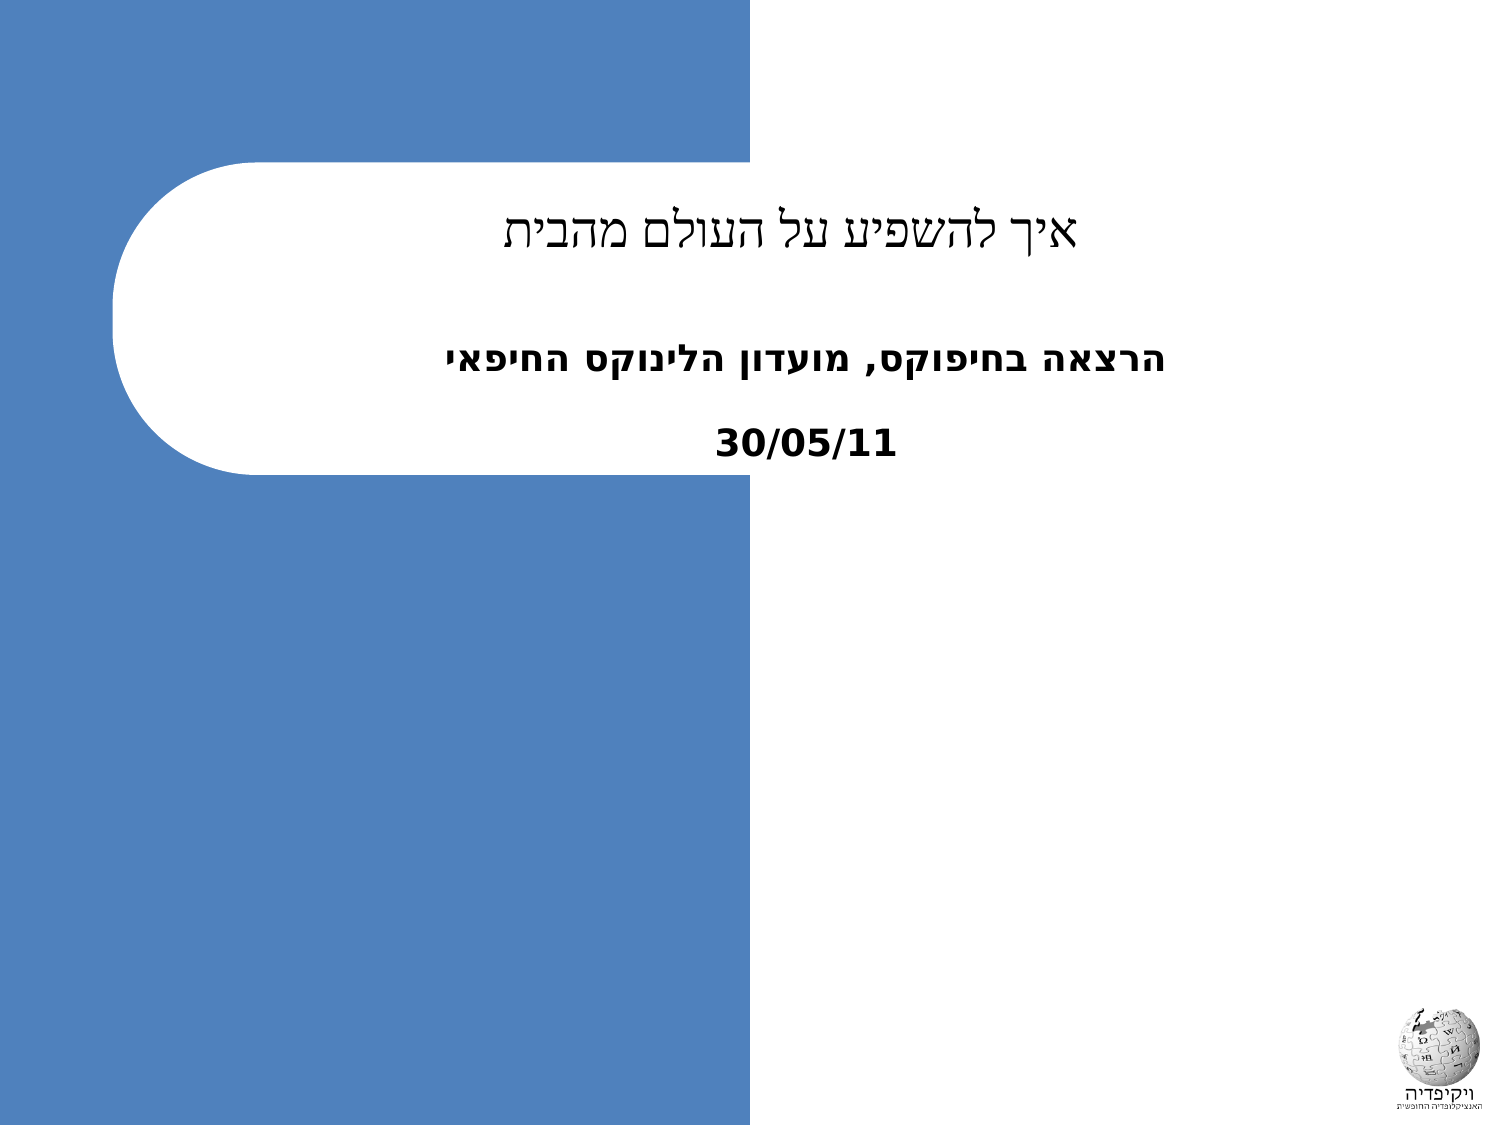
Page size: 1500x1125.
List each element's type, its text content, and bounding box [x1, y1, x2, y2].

list הרצאה בחיפוקס, מועדון הלינוקס החיפאי 30/05/11 [150, 329, 1463, 942]
picture [1394, 1007, 1484, 1110]
title איך להשפיע על העולם מהבית [153, 139, 1429, 327]
